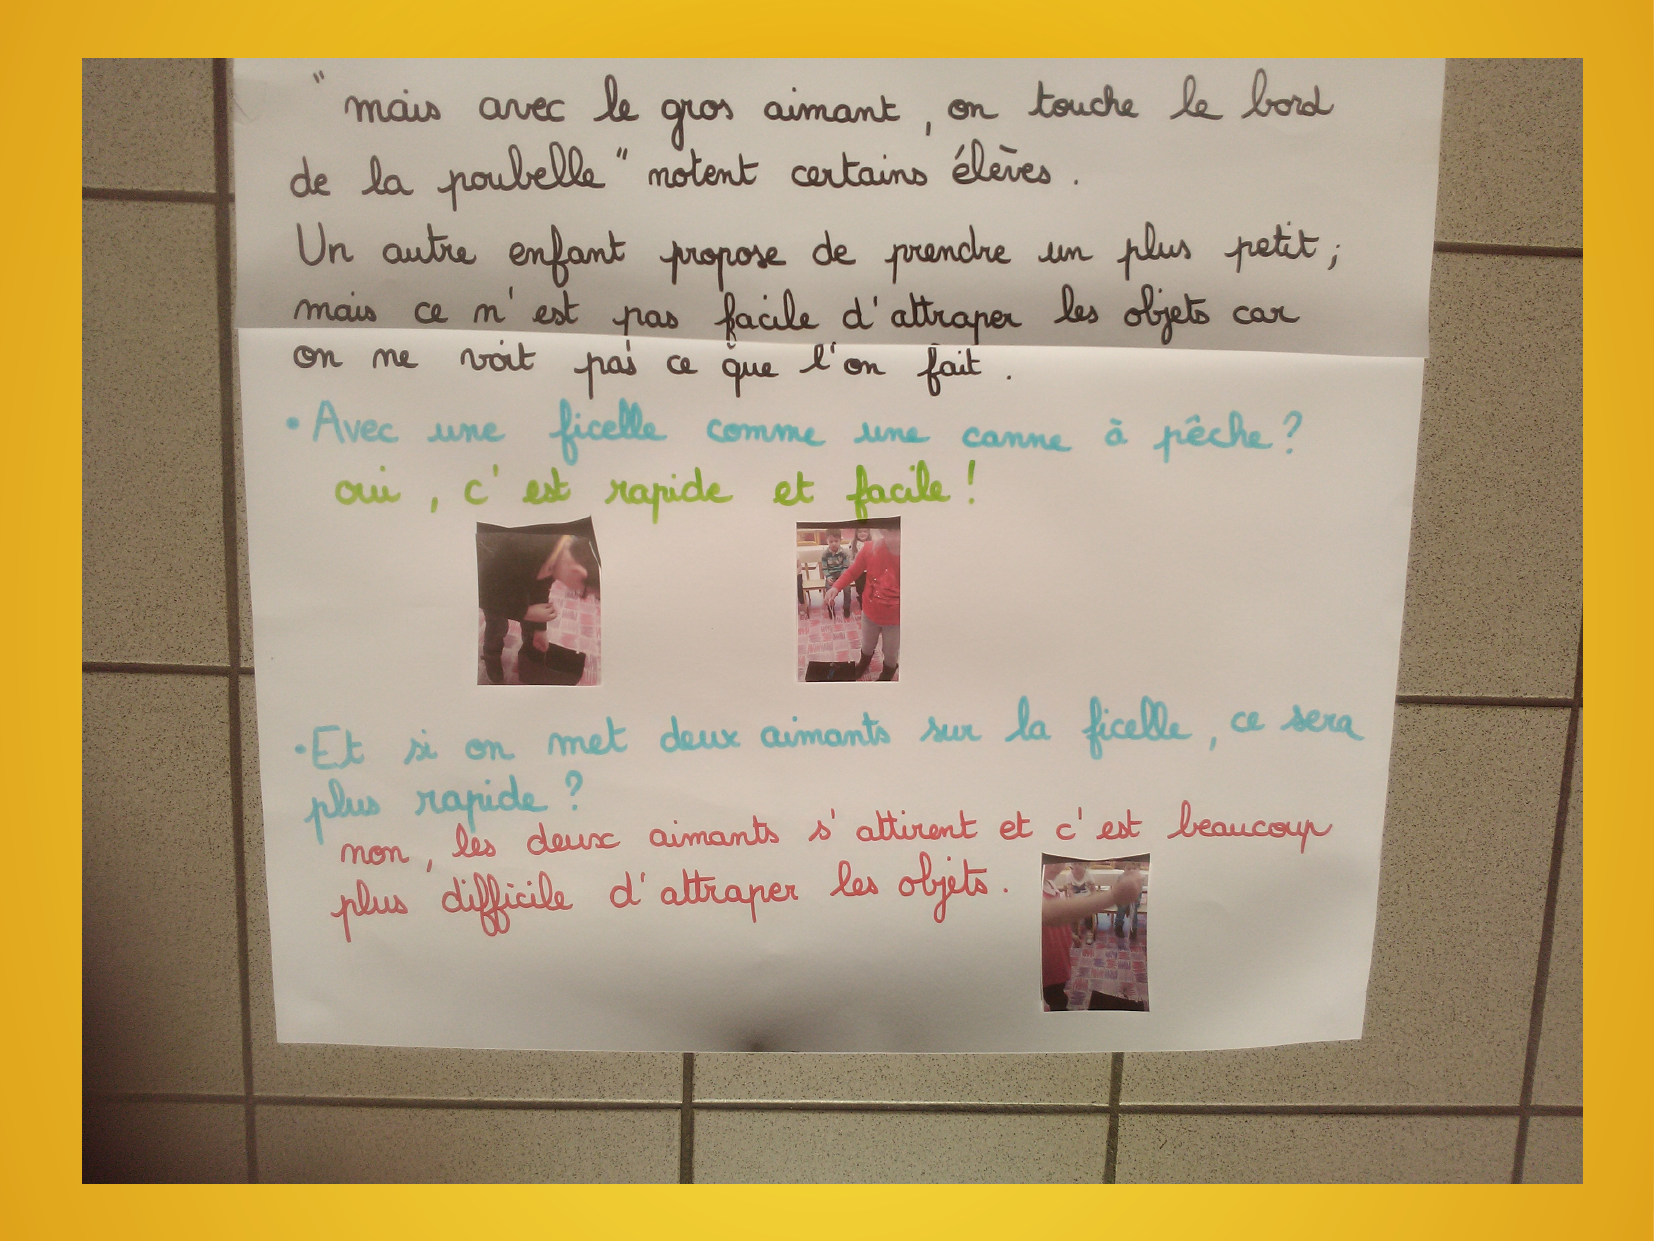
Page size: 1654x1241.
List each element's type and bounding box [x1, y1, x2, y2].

picture [82, 59, 1583, 1184]
